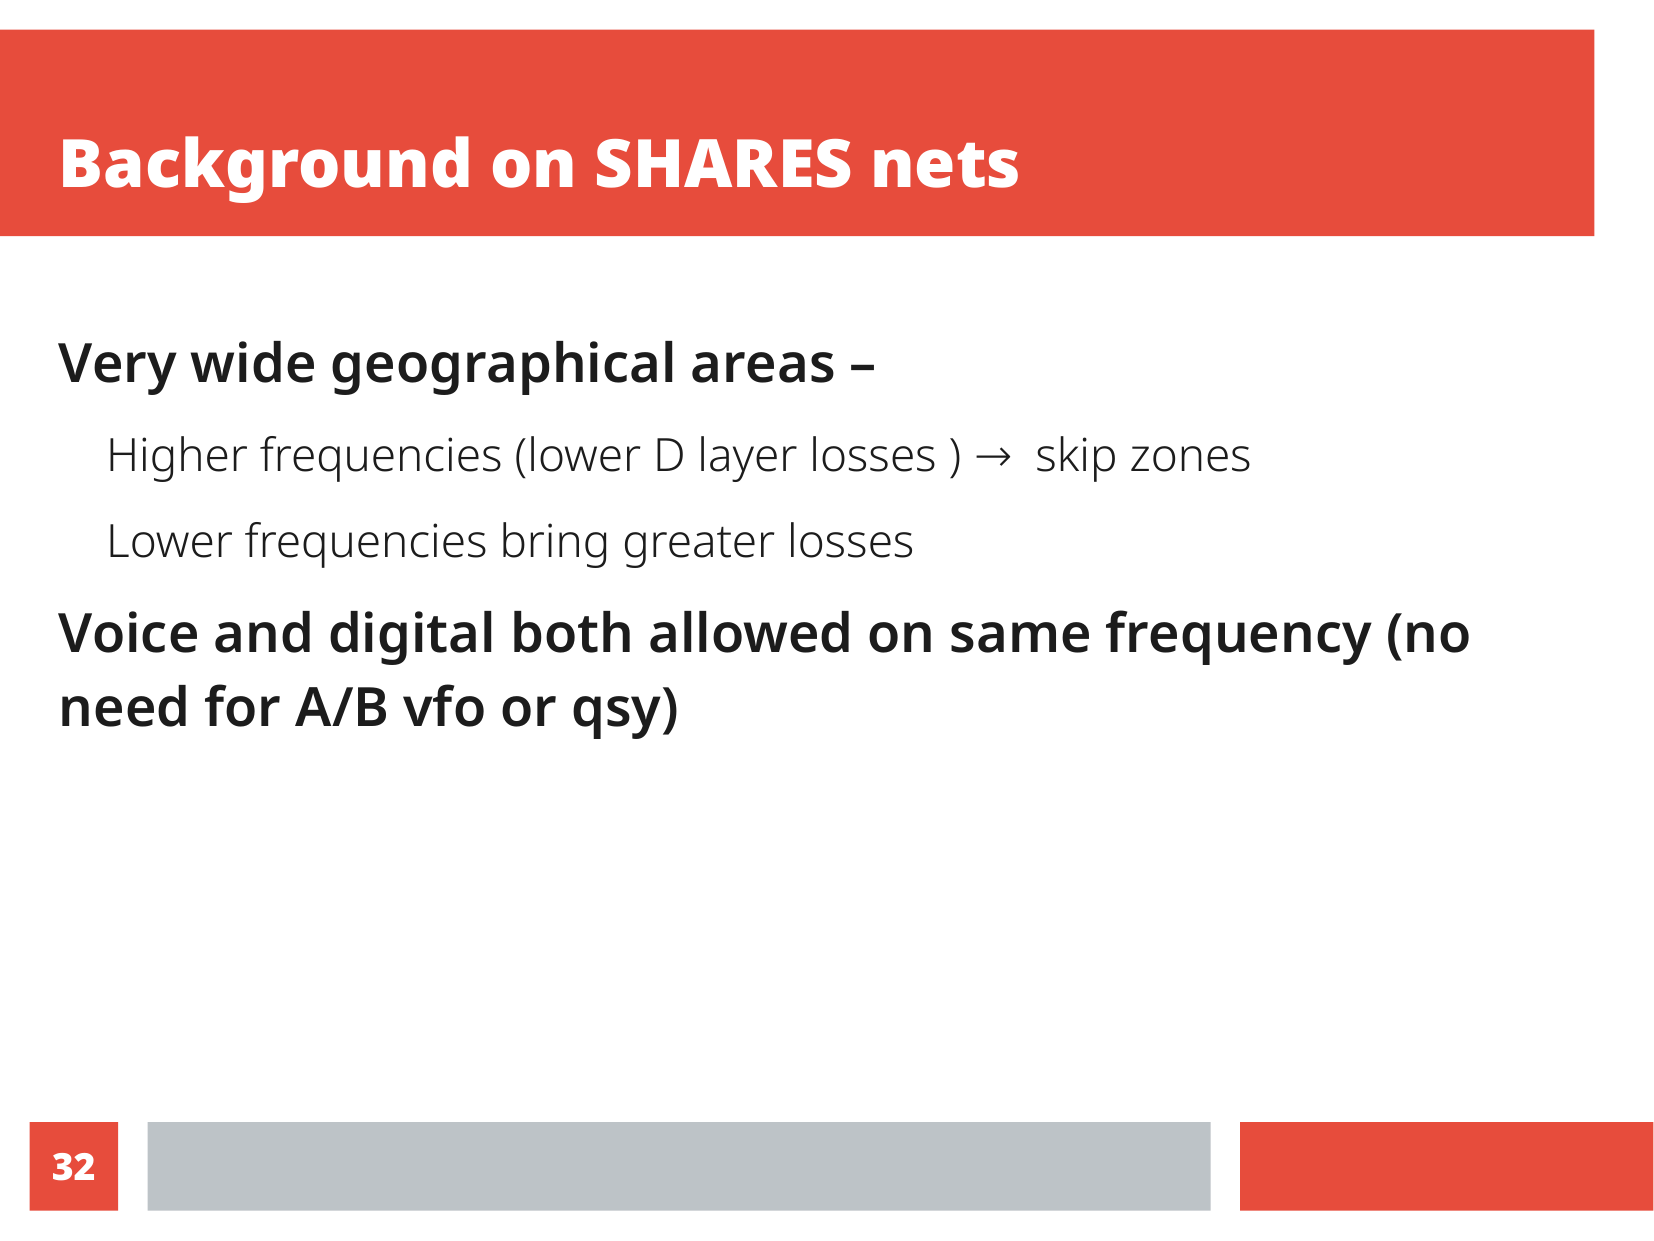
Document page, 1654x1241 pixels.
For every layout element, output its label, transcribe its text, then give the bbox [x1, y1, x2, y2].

title Background on SHARES nets [59, 59, 1595, 207]
list Very wide geographical areas – Higher frequencies (lower D layer losses ) → skip zones Lower frequencies bring greater losses Voice and digital both allowed on same frequency (no need for A/B vfo or qsy) [59, 324, 1565, 1093]
